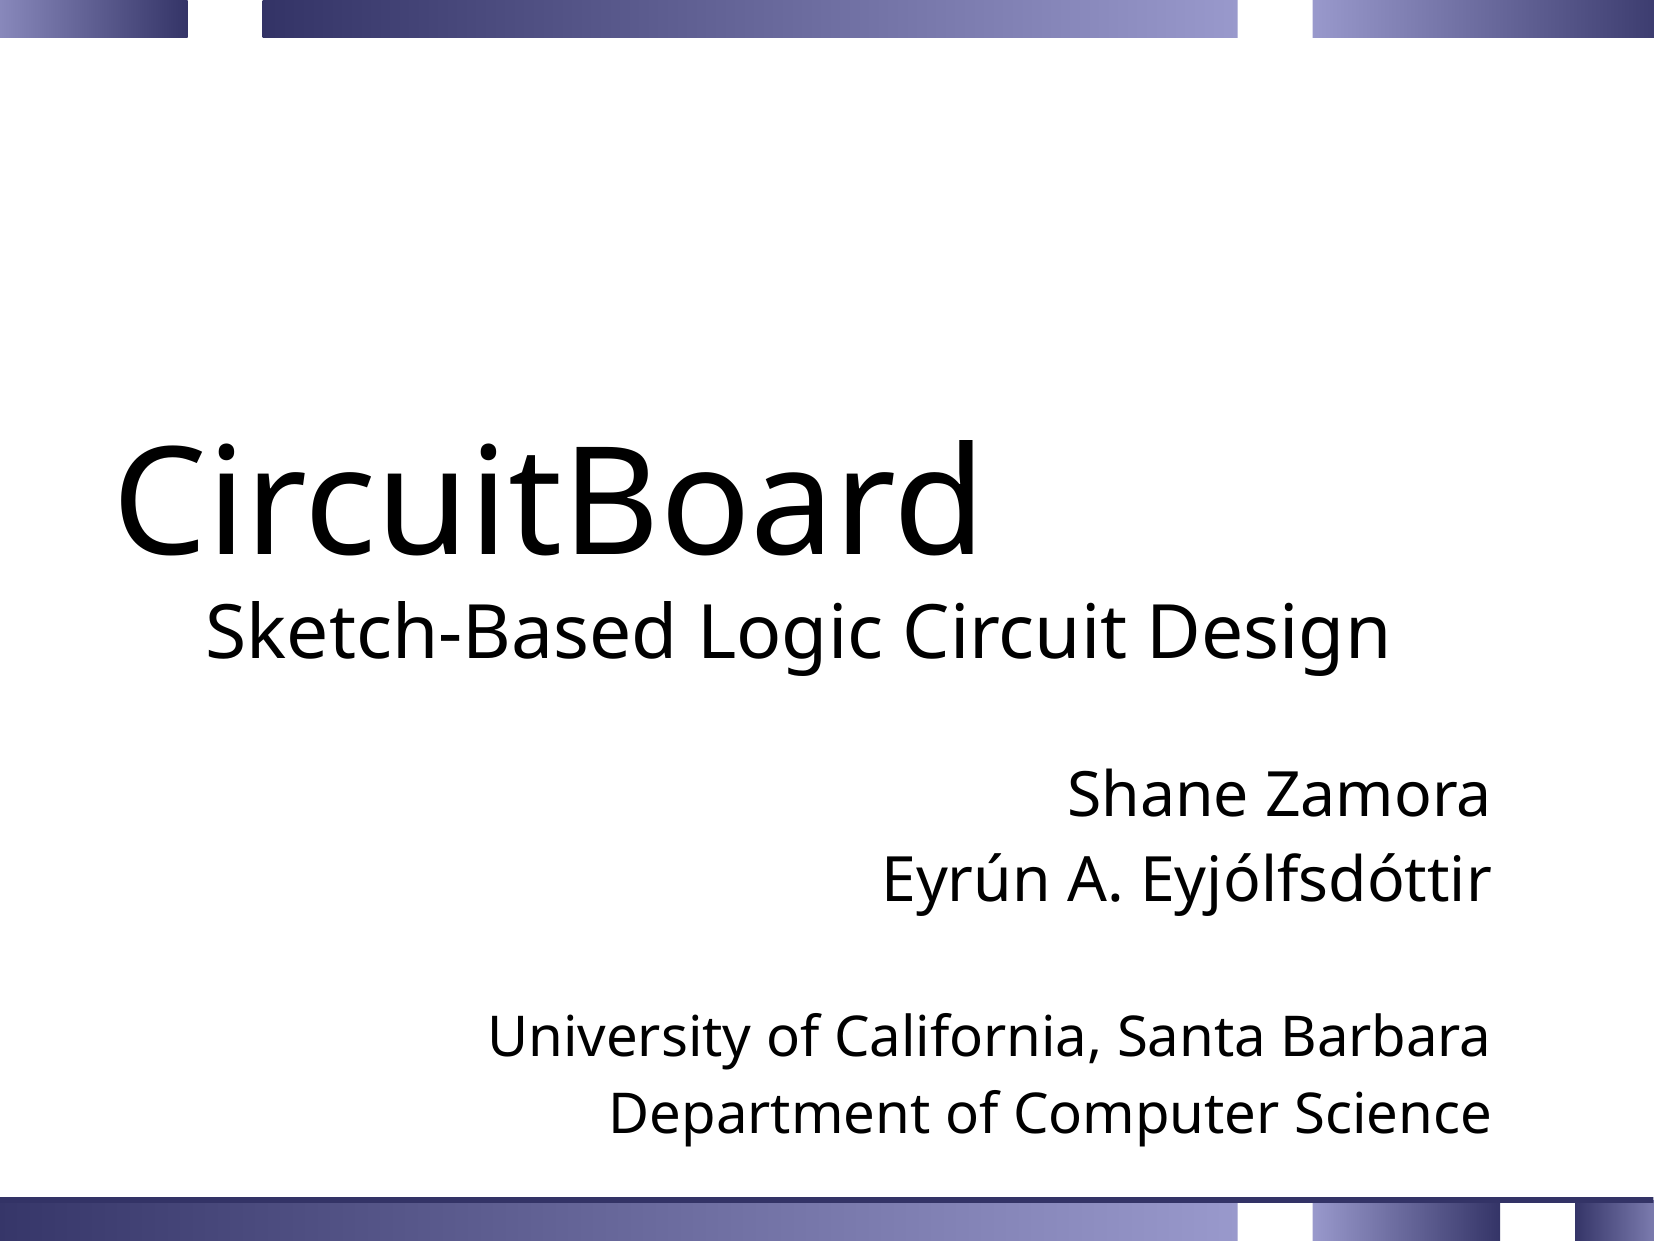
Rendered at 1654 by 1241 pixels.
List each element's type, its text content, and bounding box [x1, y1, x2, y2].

text_box Sketch-Based Logic Circuit Design [191, 570, 1501, 676]
text_box [0, 0, 188, 38]
subtitle Shane Zamora Eyrún A. Eyjólfsdóttir University of California, Santa Barbara Department of Computer Science [487, 750, 1538, 1103]
text_box [262, 0, 1238, 38]
title CircuitBoard [112, 392, 1601, 601]
text_box [1575, 1203, 1654, 1241]
text_box [1312, 0, 1654, 38]
text_box [0, 1203, 1238, 1241]
text_box [1312, 1203, 1501, 1241]
